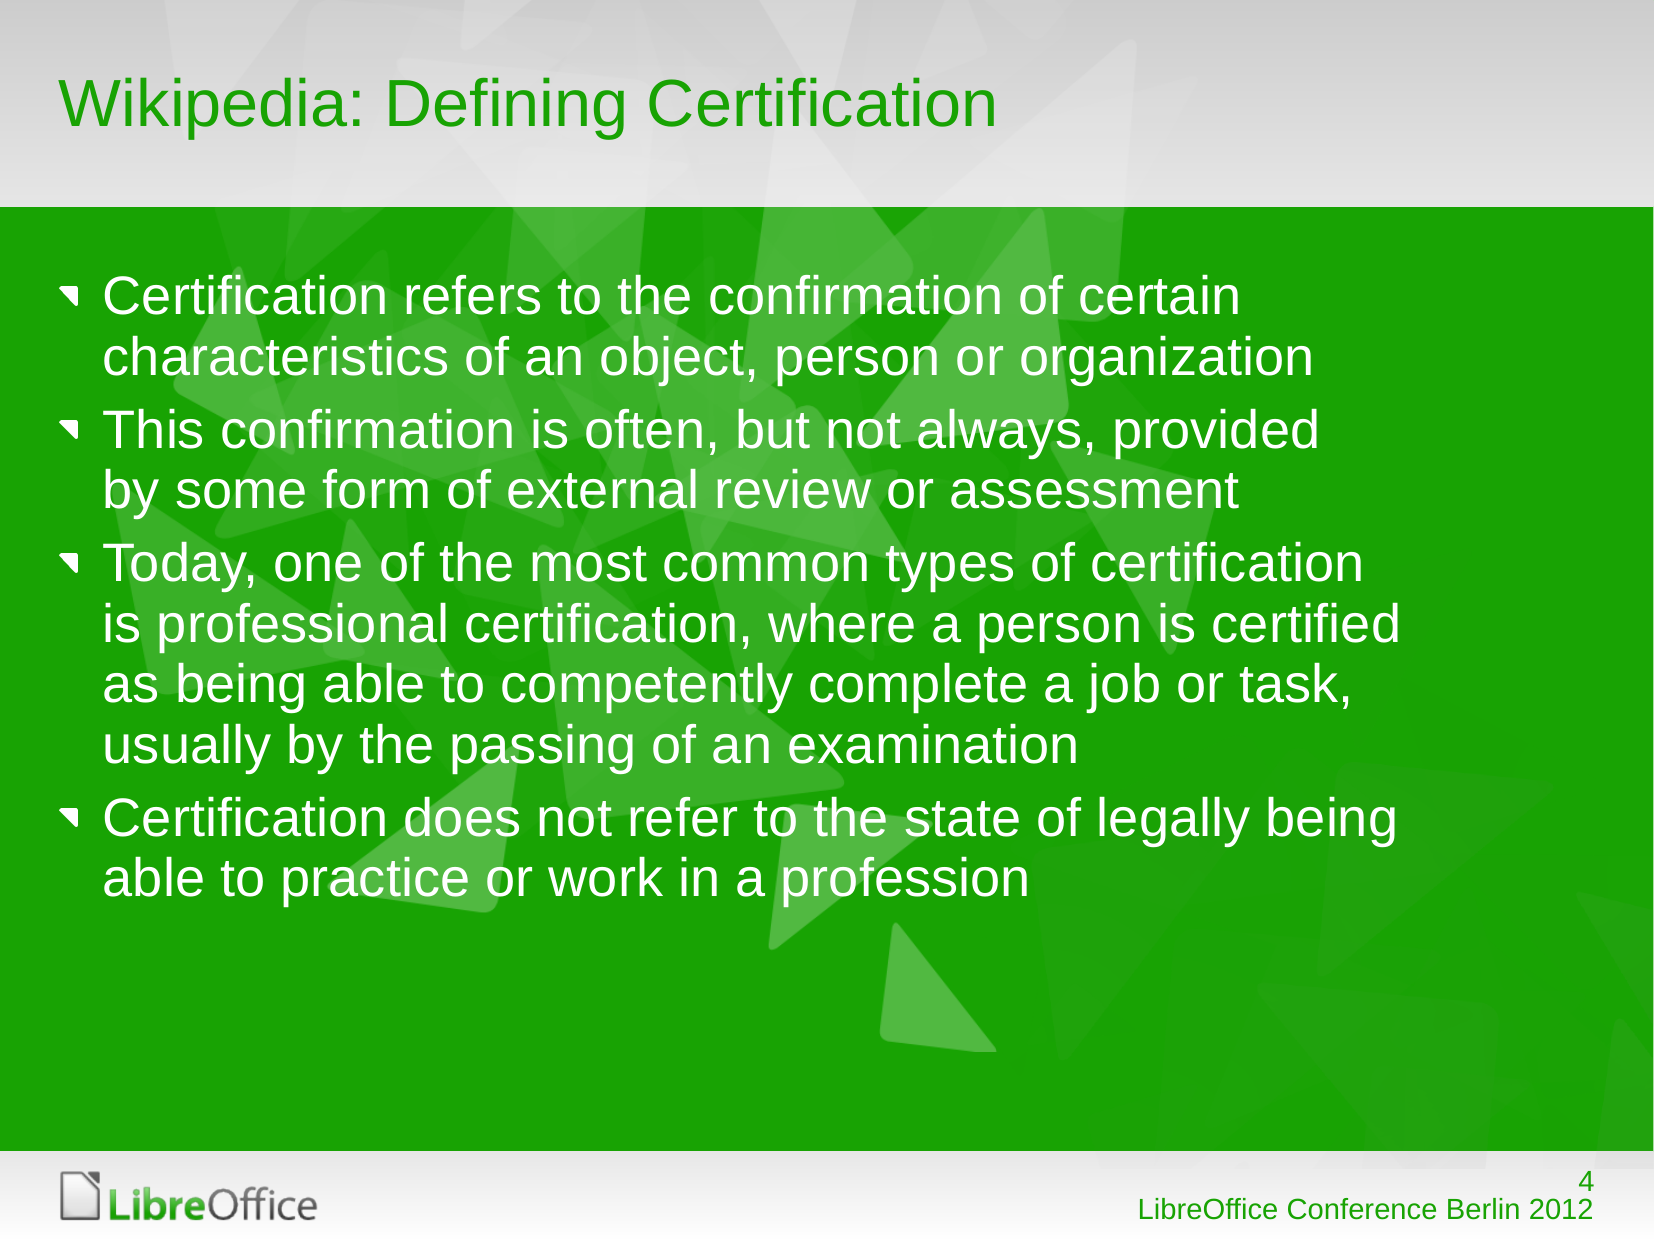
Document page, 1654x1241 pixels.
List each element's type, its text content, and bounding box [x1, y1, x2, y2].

picture [0, 0, 1654, 1169]
list Certification refers to the confirmation of certain characteristics of an object, person or organization This confirmation is often, but not always, provided by some form of external review or assessment Today, one of the most common types of certification is professional certification, where a person is certified as being able to competently complete a job or task, usually by the passing of an examination Certification does not refer to the state of legally being able to practice or work in a profession [59, 265, 1595, 909]
picture [41, 1152, 337, 1240]
title Wikipedia: Defining Certification [59, 29, 1595, 178]
